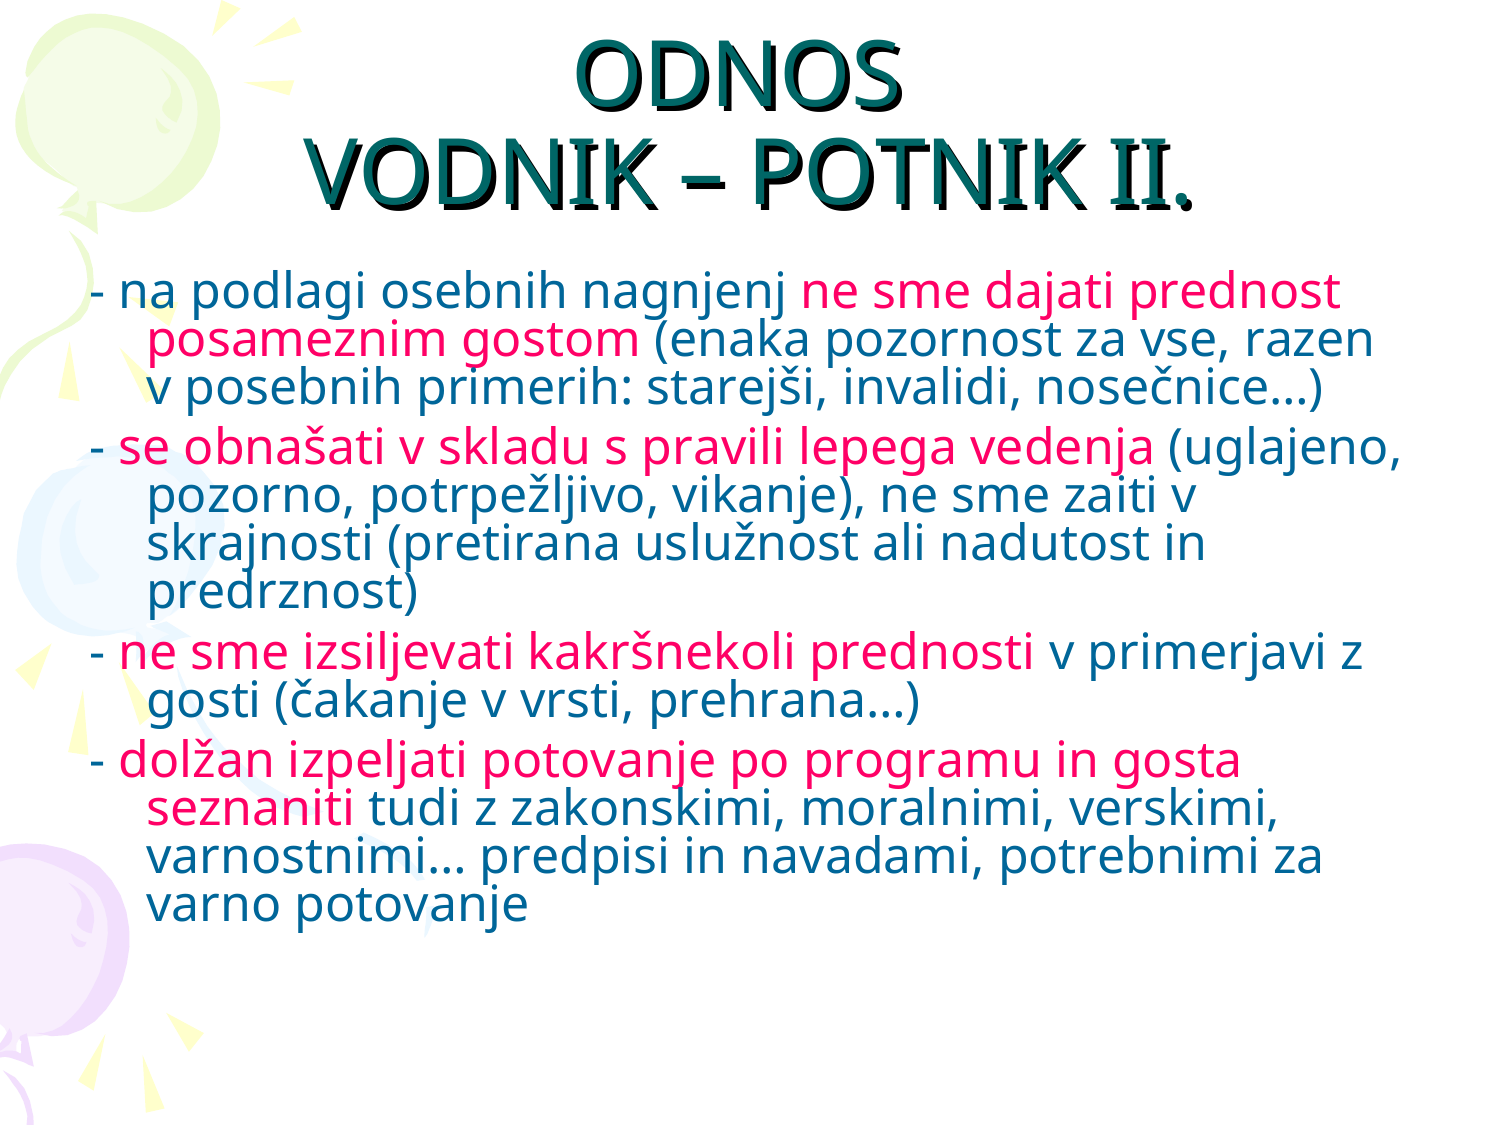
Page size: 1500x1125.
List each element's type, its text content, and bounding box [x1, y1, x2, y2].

title ODNOS VODNIK – POTNIK II. [72, 16, 1426, 233]
list - na podlagi osebnih nagnjenj ne sme dajati prednost posameznim gostom (enaka pozornost za vse, razen v posebnih primerih: starejši, invalidi, nosečnice…) - se obnašati v skladu s pravili lepega vedenja (uglajeno, pozorno, potrpežljivo, vikanje), ne sme zaiti v skrajnosti (pretirana uslužnost ali nadutost in predrznost) - ne sme izsiljevati kakršnekoli prednosti v primerjavi z gosti (čakanje v vrsti, prehrana…) - dolžan izpeljati potovanje po programu in gosta seznaniti tudi z zakonskimi, moralnimi, verskimi, varnostnimi… predpisi in navadami, potrebnimi za varno potovanje [75, 262, 1426, 994]
